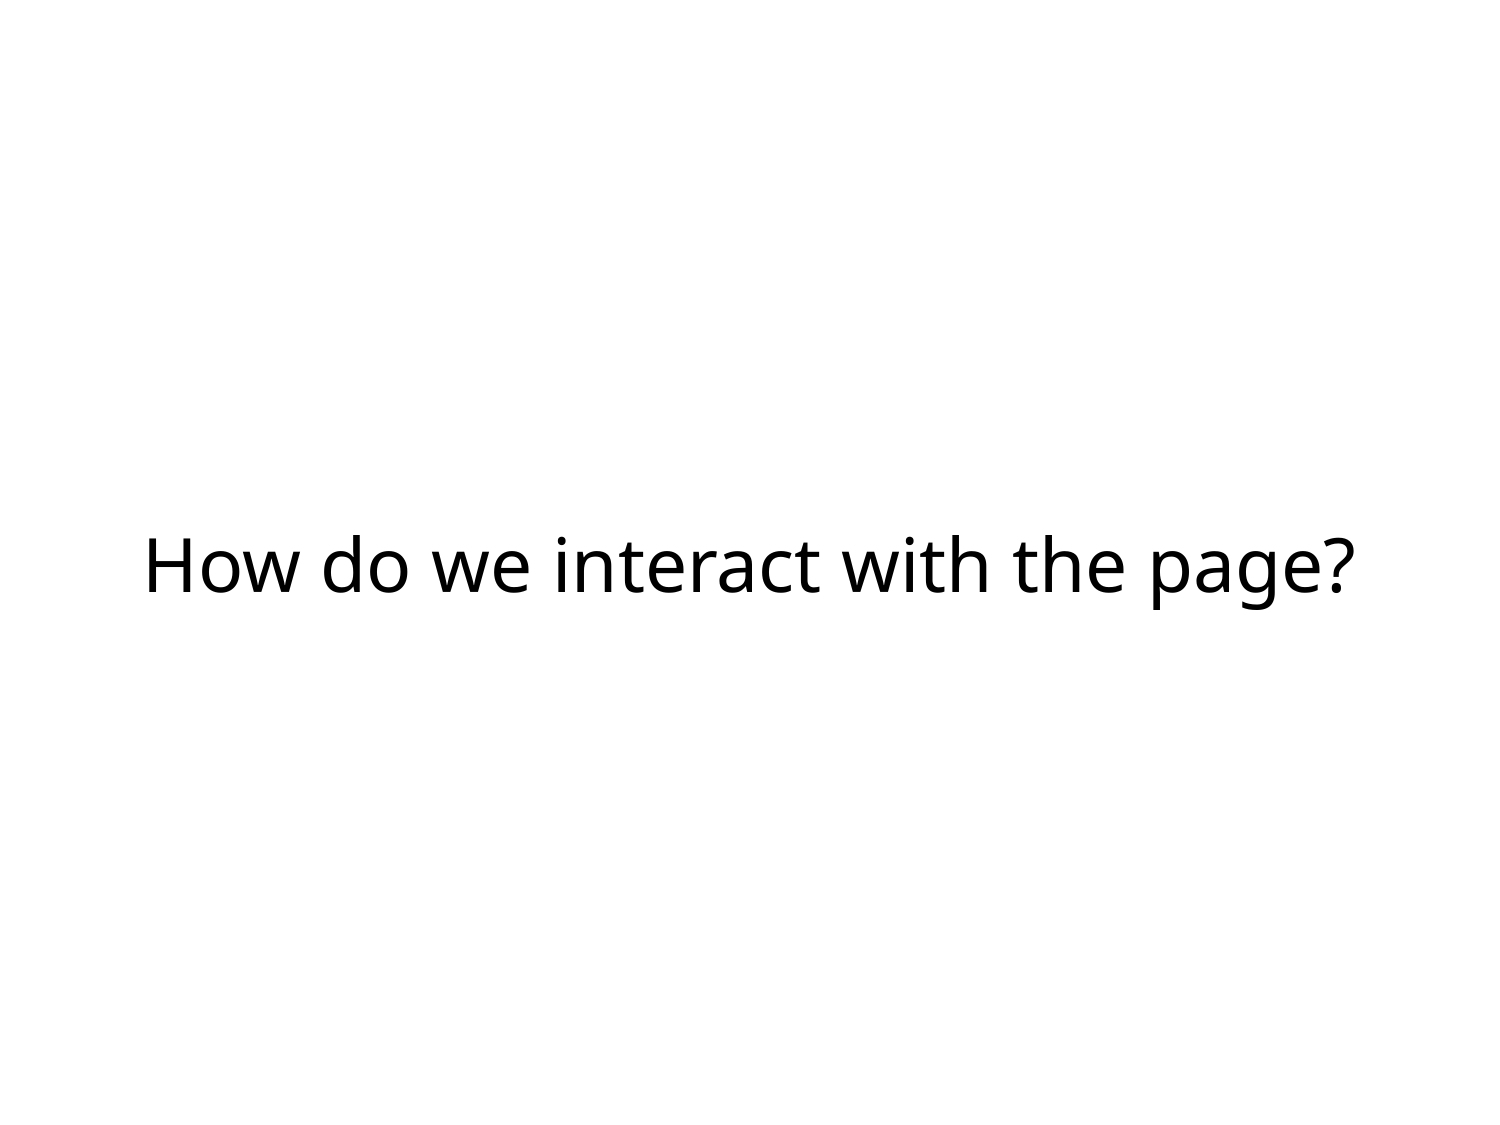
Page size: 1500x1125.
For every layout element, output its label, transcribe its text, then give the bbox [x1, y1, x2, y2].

title How do we interact with the page? [51, 470, 1449, 655]
